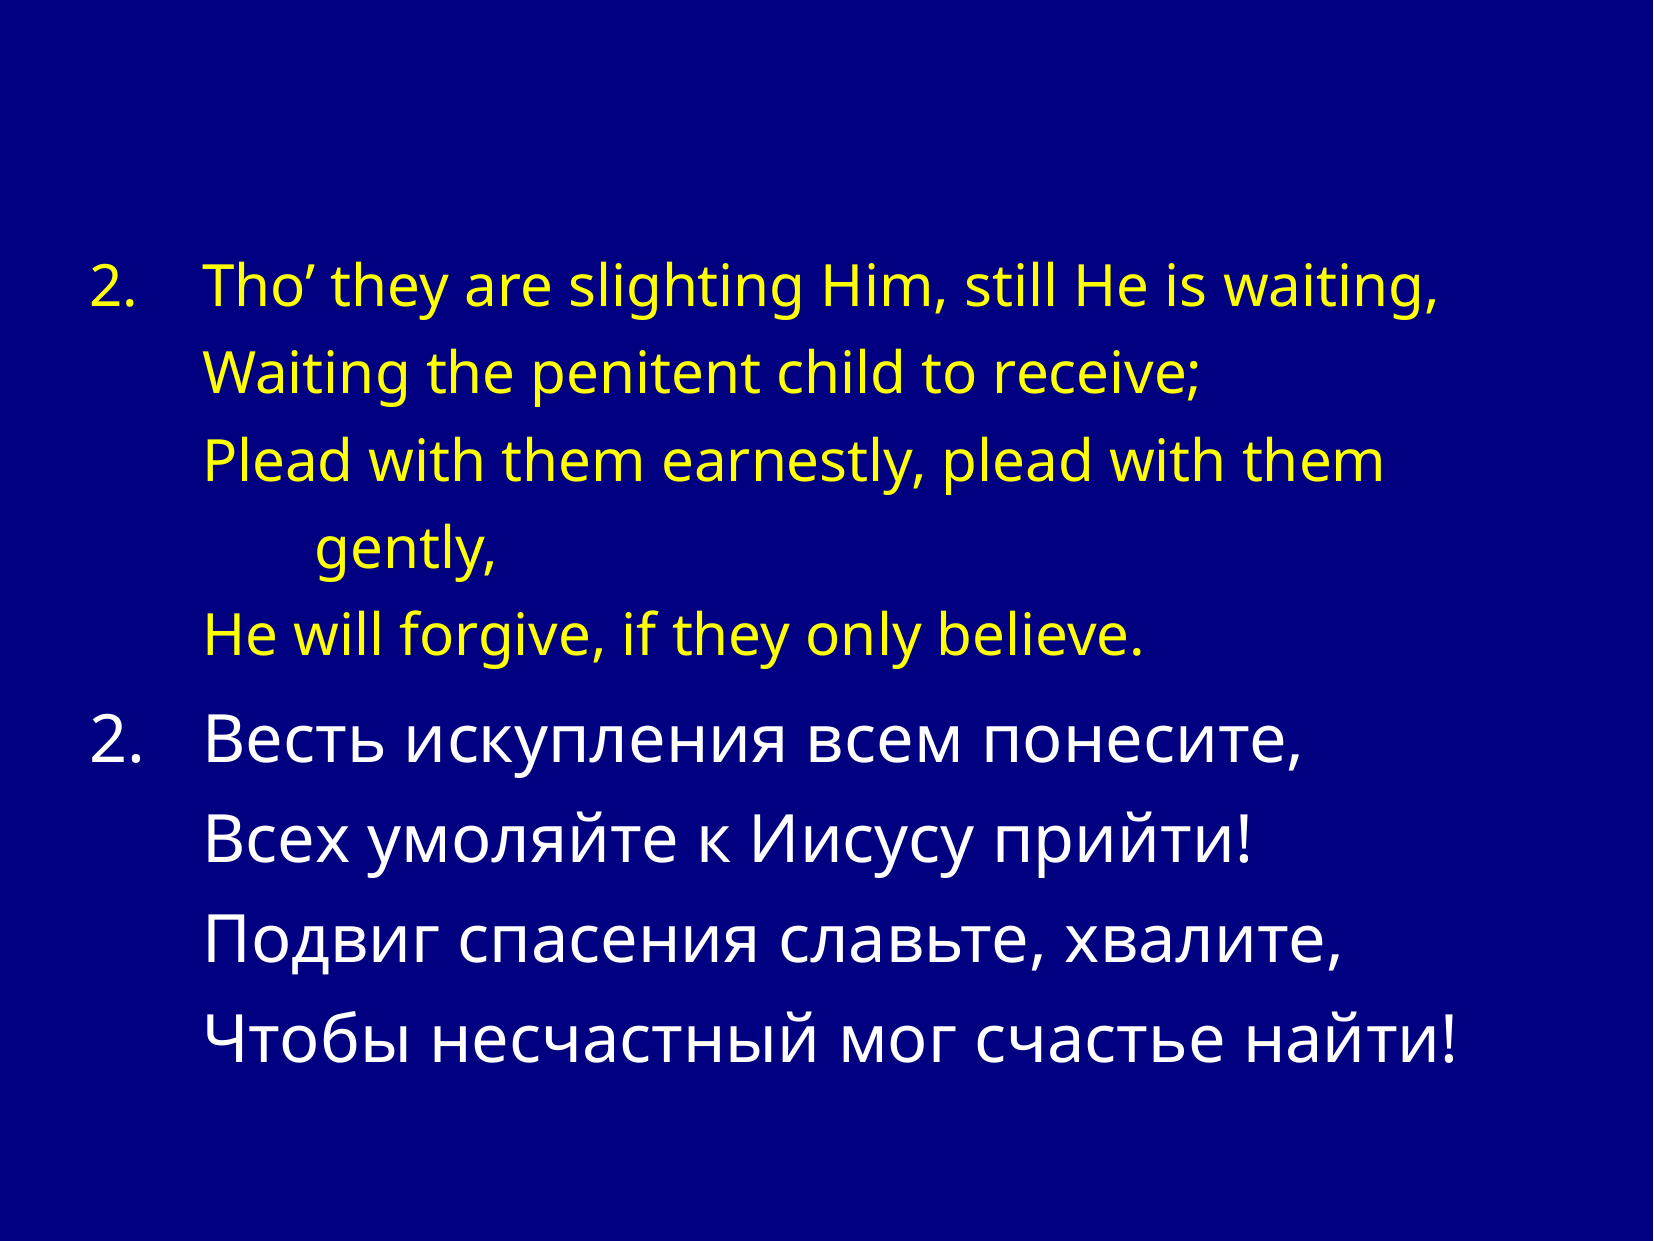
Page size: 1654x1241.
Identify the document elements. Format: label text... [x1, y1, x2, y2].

text_box 2. Tho’ they are slighting Him, still He is waiting, Waiting the penitent child to receive; Plead with them earnestly, plead with them gently, He will forgive, if they only believe. [75, 150, 1576, 638]
text_box 2. Весть искупления всем понесите, Всех умоляйте к Иисусу прийти! Подвиг спасения славьте, хвалите, Чтобы несчастный мог счастье найти! [75, 675, 1576, 1163]
